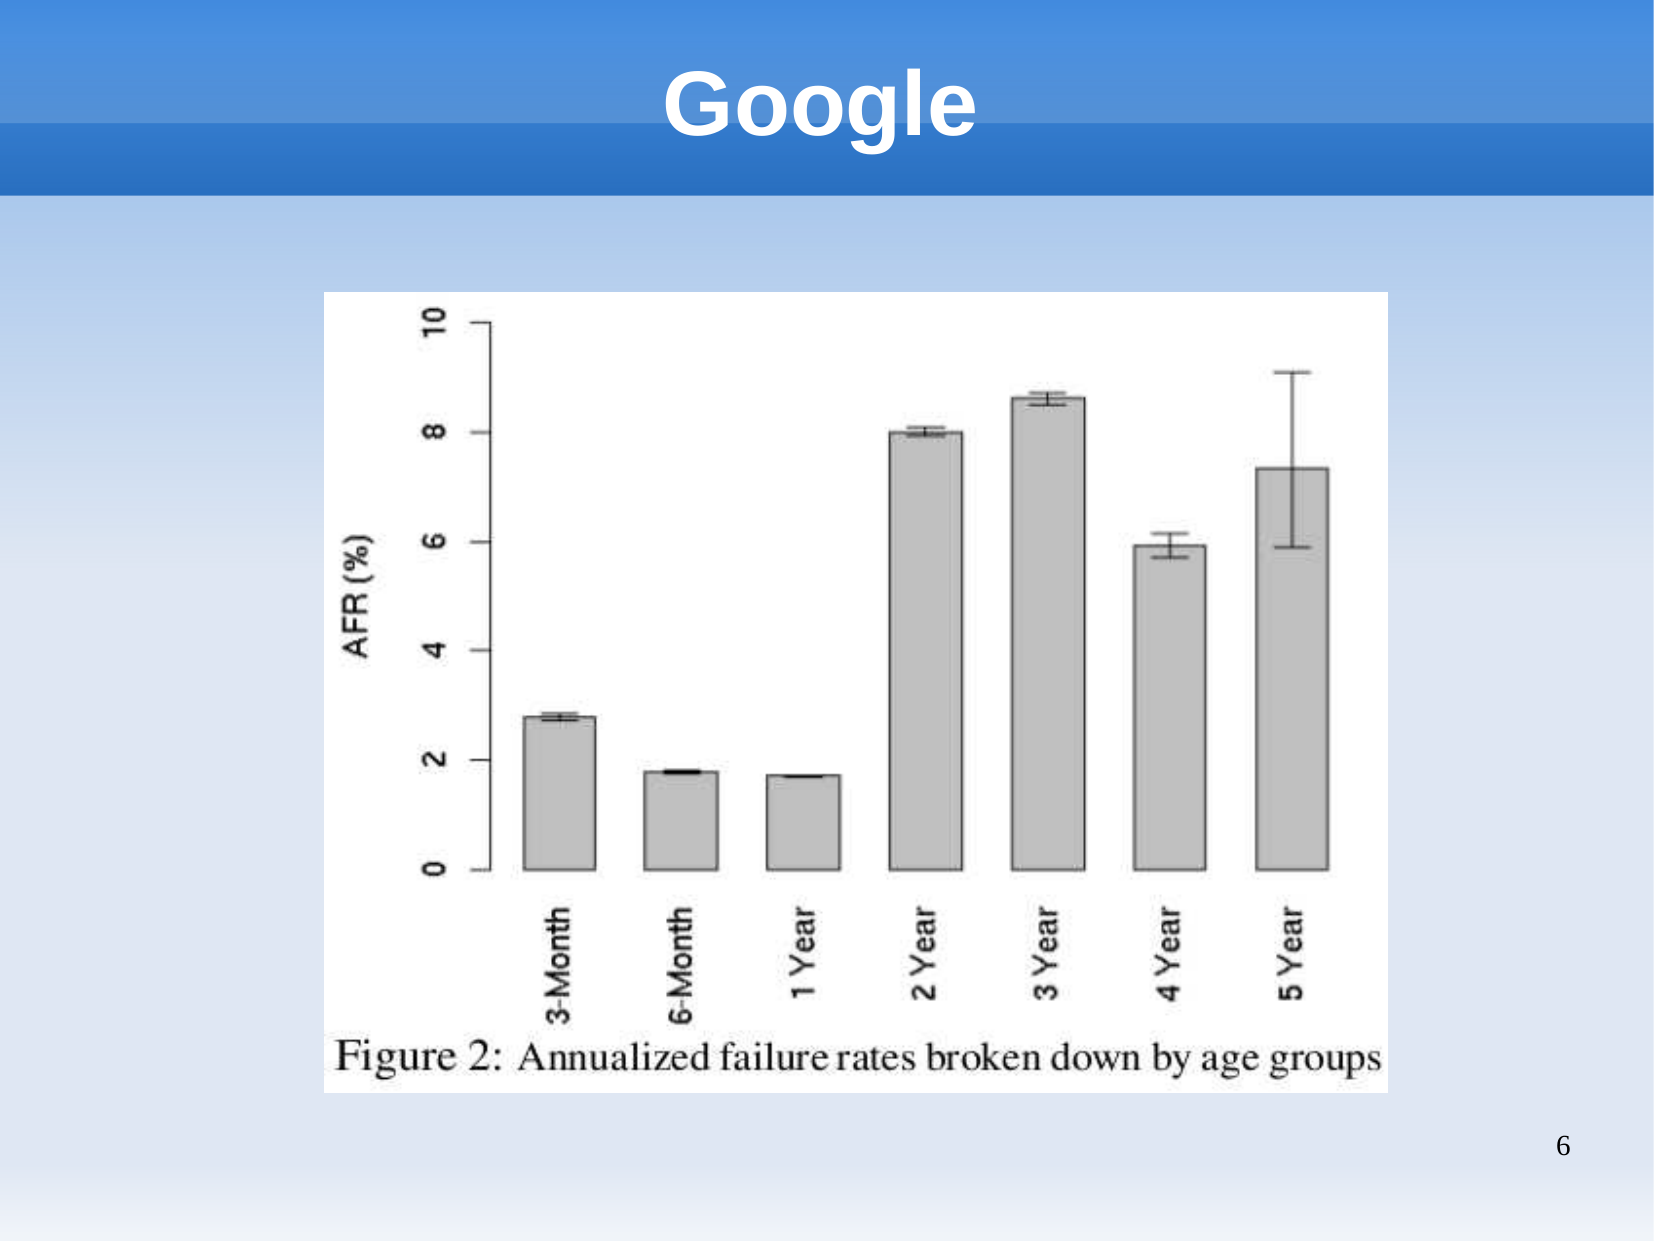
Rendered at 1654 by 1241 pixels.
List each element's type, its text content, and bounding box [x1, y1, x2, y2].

picture [0, 0, 1654, 1241]
title Google [76, 7, 1565, 200]
